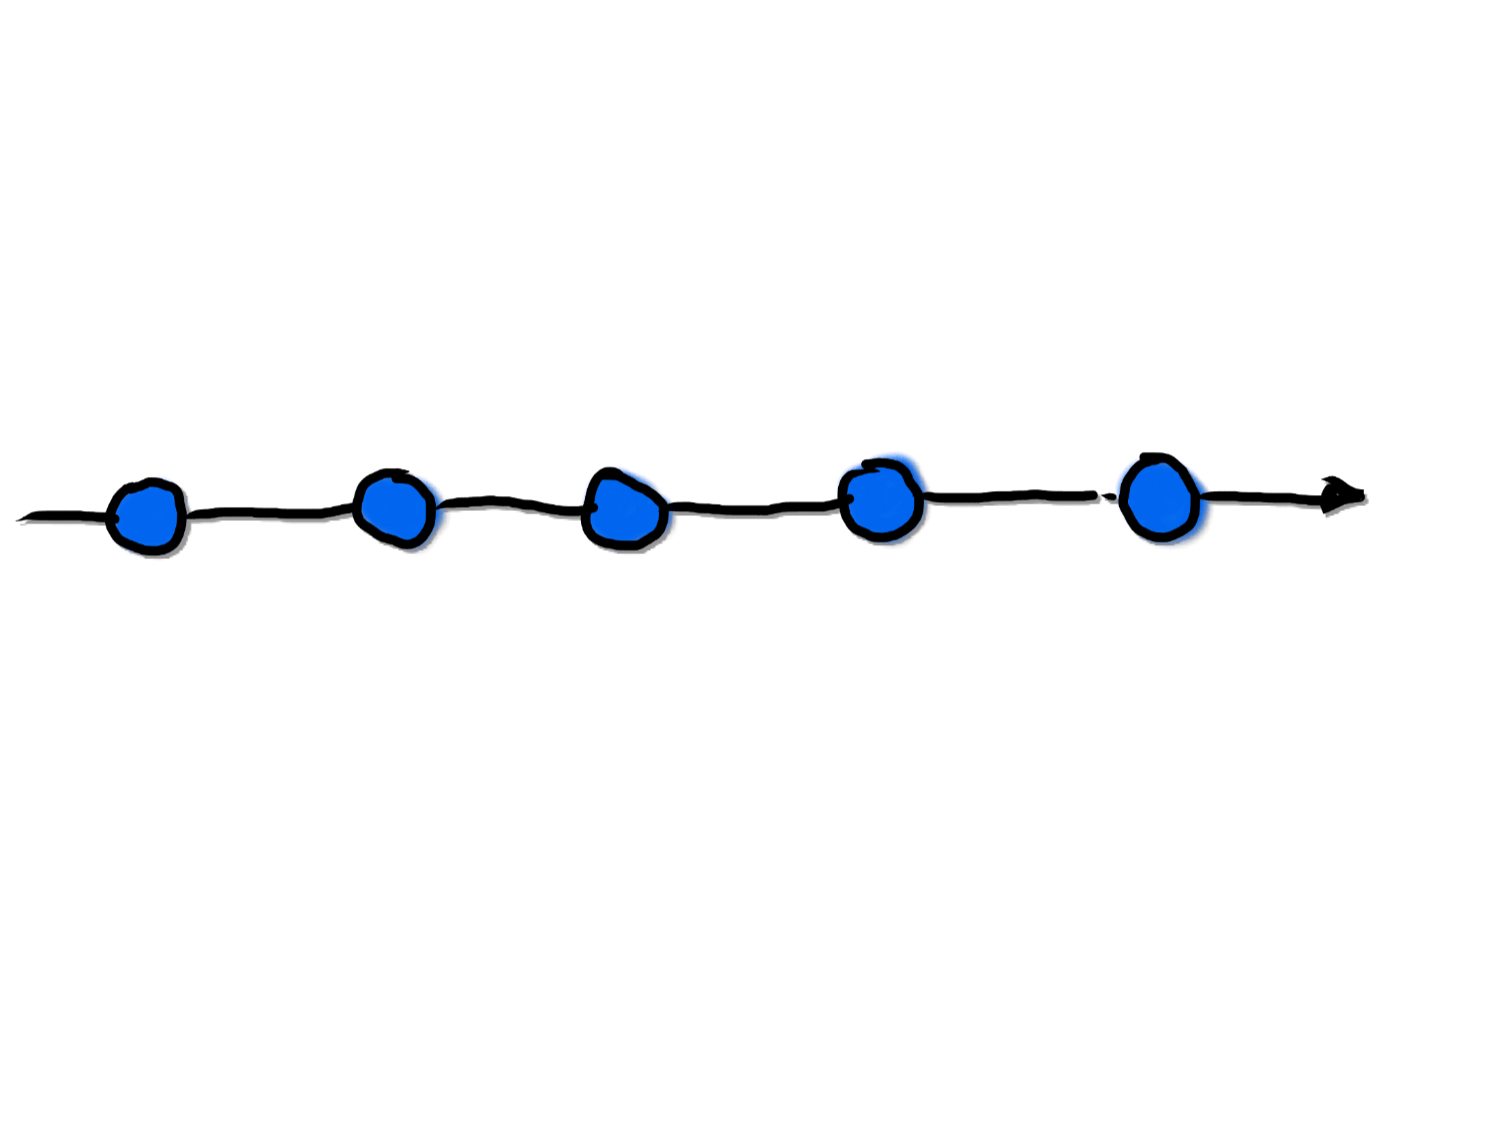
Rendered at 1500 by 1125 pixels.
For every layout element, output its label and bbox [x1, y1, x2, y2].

picture [0, 104, 1500, 1021]
